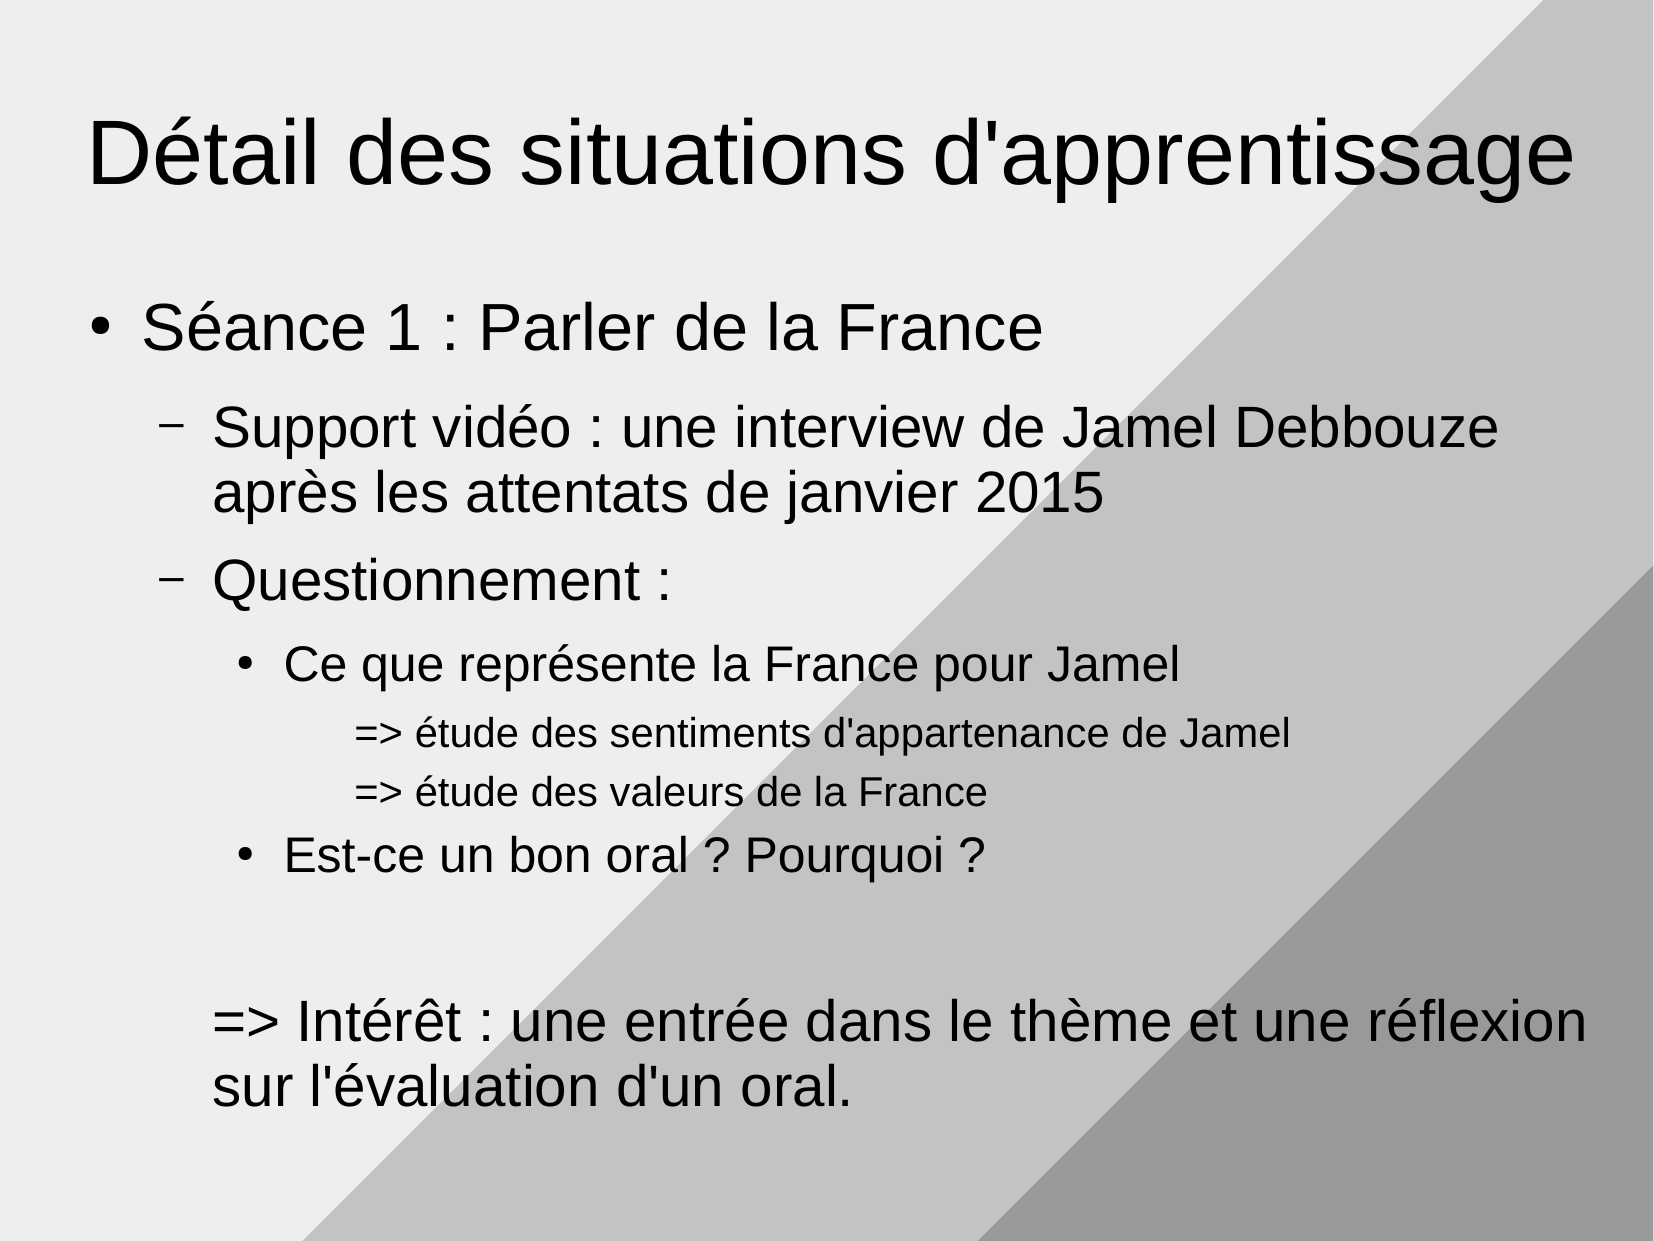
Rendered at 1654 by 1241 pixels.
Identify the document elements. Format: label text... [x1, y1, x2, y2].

list Séance 1 : Parler de la France Support vidéo : une interview de Jamel Debbouze après les attentats de janvier 2015 Questionnement : Ce que représente la France pour Jamel => étude des sentiments d'appartenance de Jamel => étude des valeurs de la France Est-ce un bon oral ? Pourquoi ? => Intérêt : une entrée dans le thème et une réflexion sur l'évaluation d'un oral. [70, 290, 1595, 1119]
title Détail des situations d'apprentissage [82, 49, 1583, 257]
